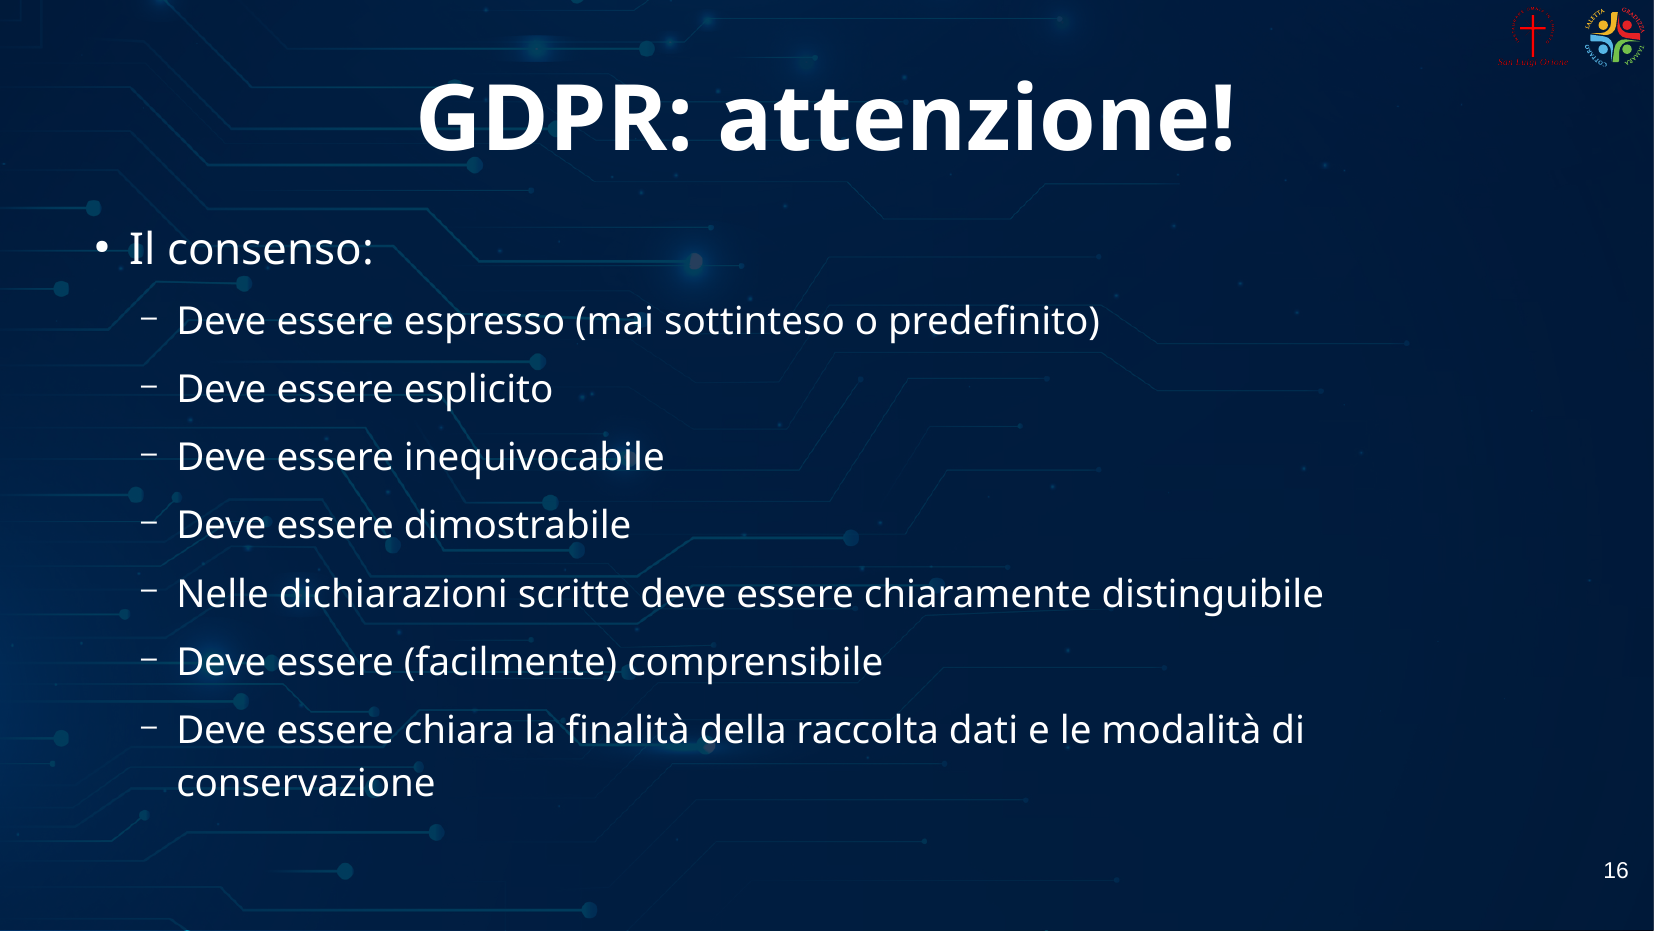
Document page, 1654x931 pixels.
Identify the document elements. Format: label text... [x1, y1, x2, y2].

title GDPR: attenzione! [82, 37, 1571, 193]
list Il consenso: Deve essere espresso (mai sottinteso o predefinito) Deve essere esplicito Deve essere inequivocabile Deve essere dimostrabile Nelle dichiarazioni scritte deve essere chiaramente distinguibile Deve essere (facilmente) comprensibile Deve essere chiara la finalità della raccolta dati e le modalità di conservazione [82, 217, 1571, 809]
picture [1498, 7, 1568, 37]
